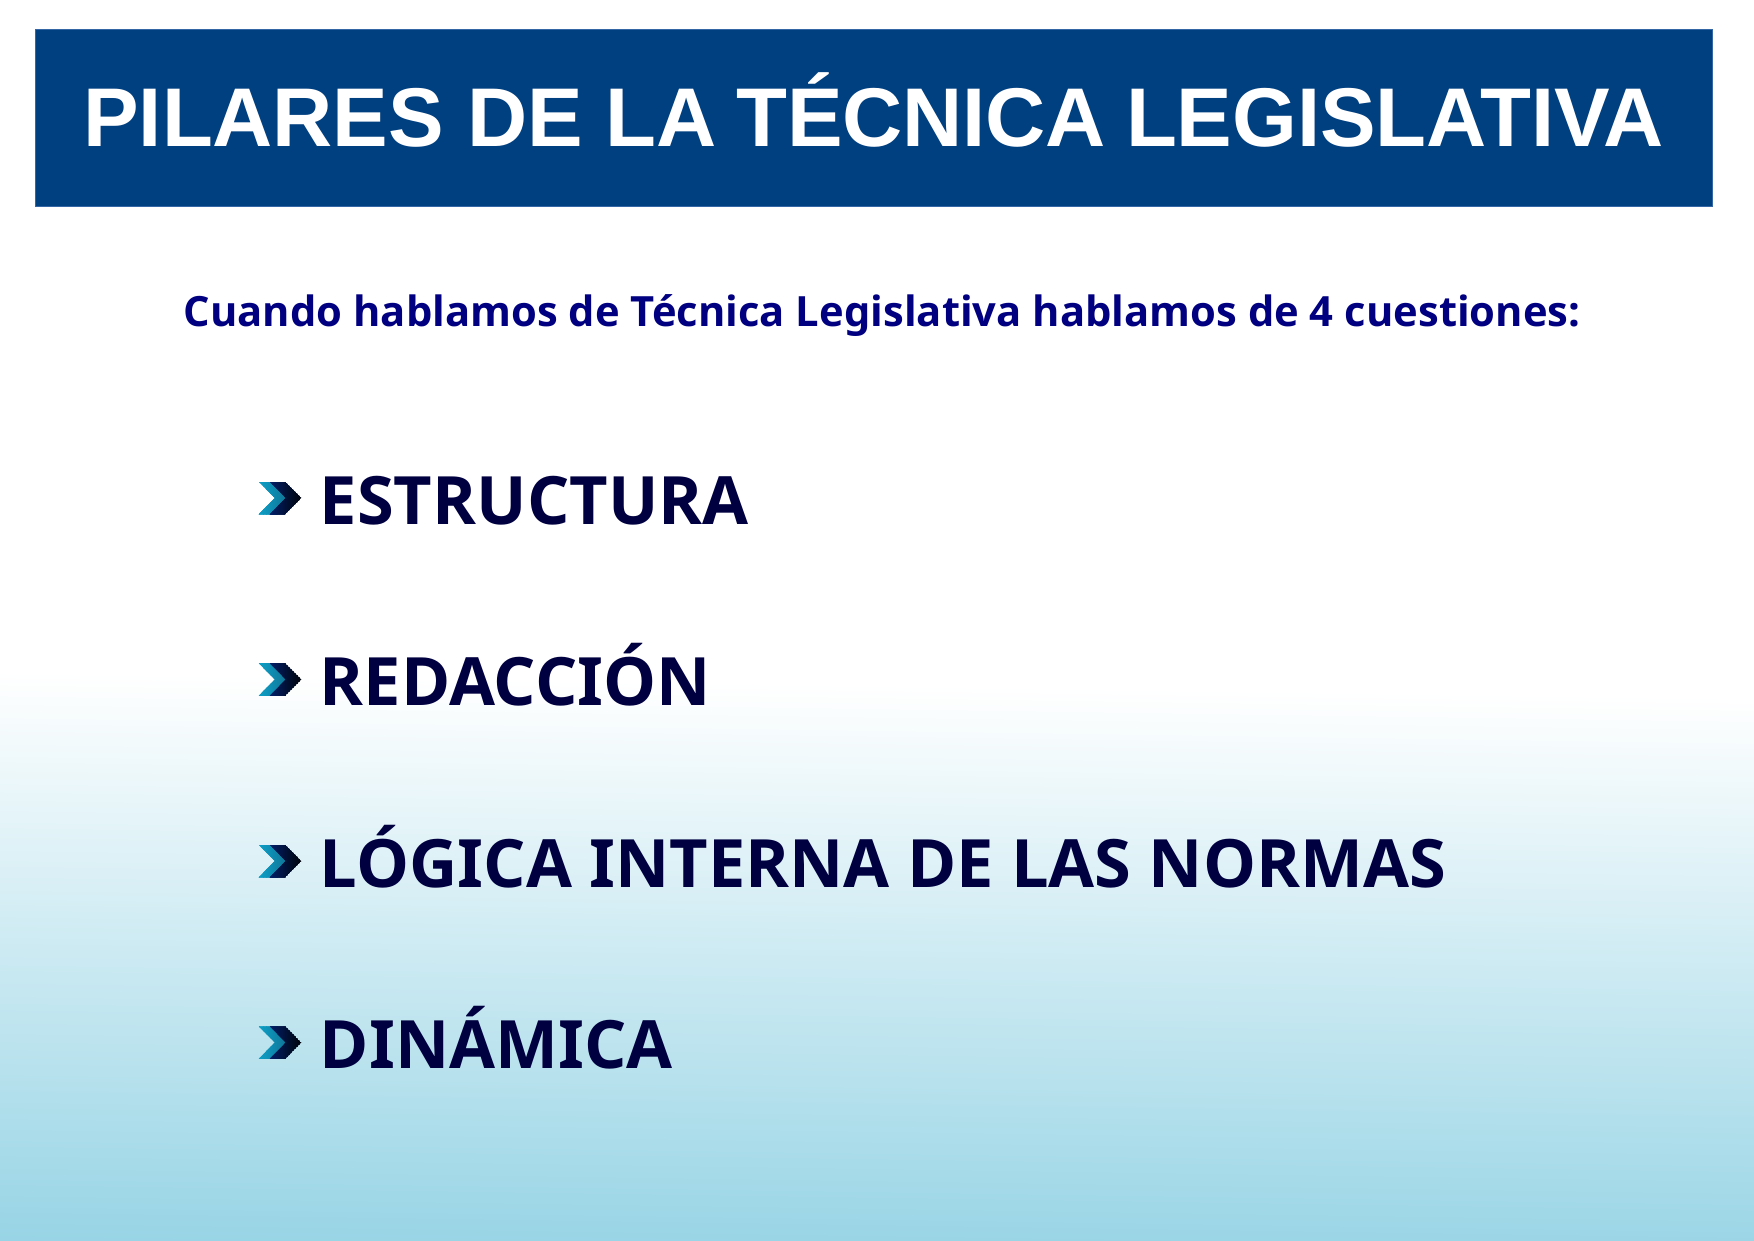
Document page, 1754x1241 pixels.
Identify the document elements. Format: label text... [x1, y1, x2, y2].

text_box PILARES DE LA TÉCNICA LEGISLATIVA [35, 29, 1713, 207]
text_box Cuando hablamos de Técnica Legislativa hablamos de 4 cuestiones: ESTRUCTURA REDACCIÓN LÓGICA INTERNA DE LAS NORMAS DINÁMICA [153, 212, 1538, 1158]
